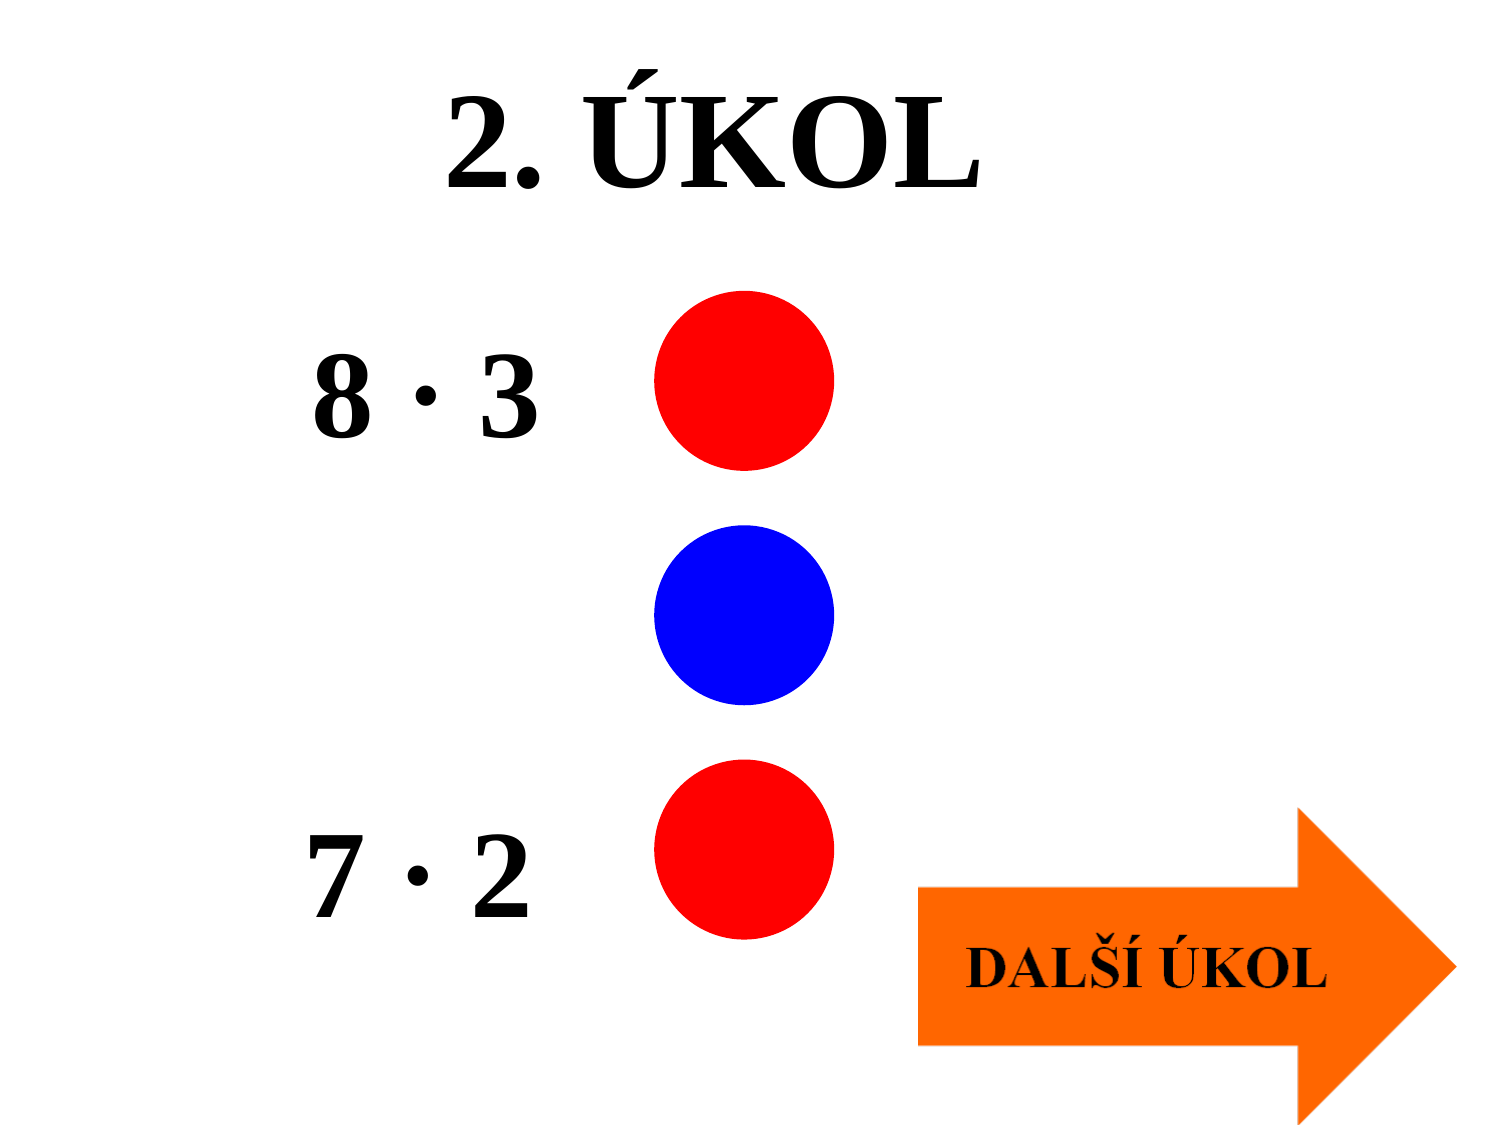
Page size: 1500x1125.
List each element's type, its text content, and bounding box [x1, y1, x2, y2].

text_box [656, 527, 833, 704]
text_box [656, 761, 833, 938]
picture [917, 806, 1458, 1125]
text_box 8 · 3 [265, 304, 556, 471]
text_box [656, 292, 833, 469]
text_box 7 · 2 [289, 785, 549, 951]
text_box 2. ÚKOL [360, 42, 1070, 224]
